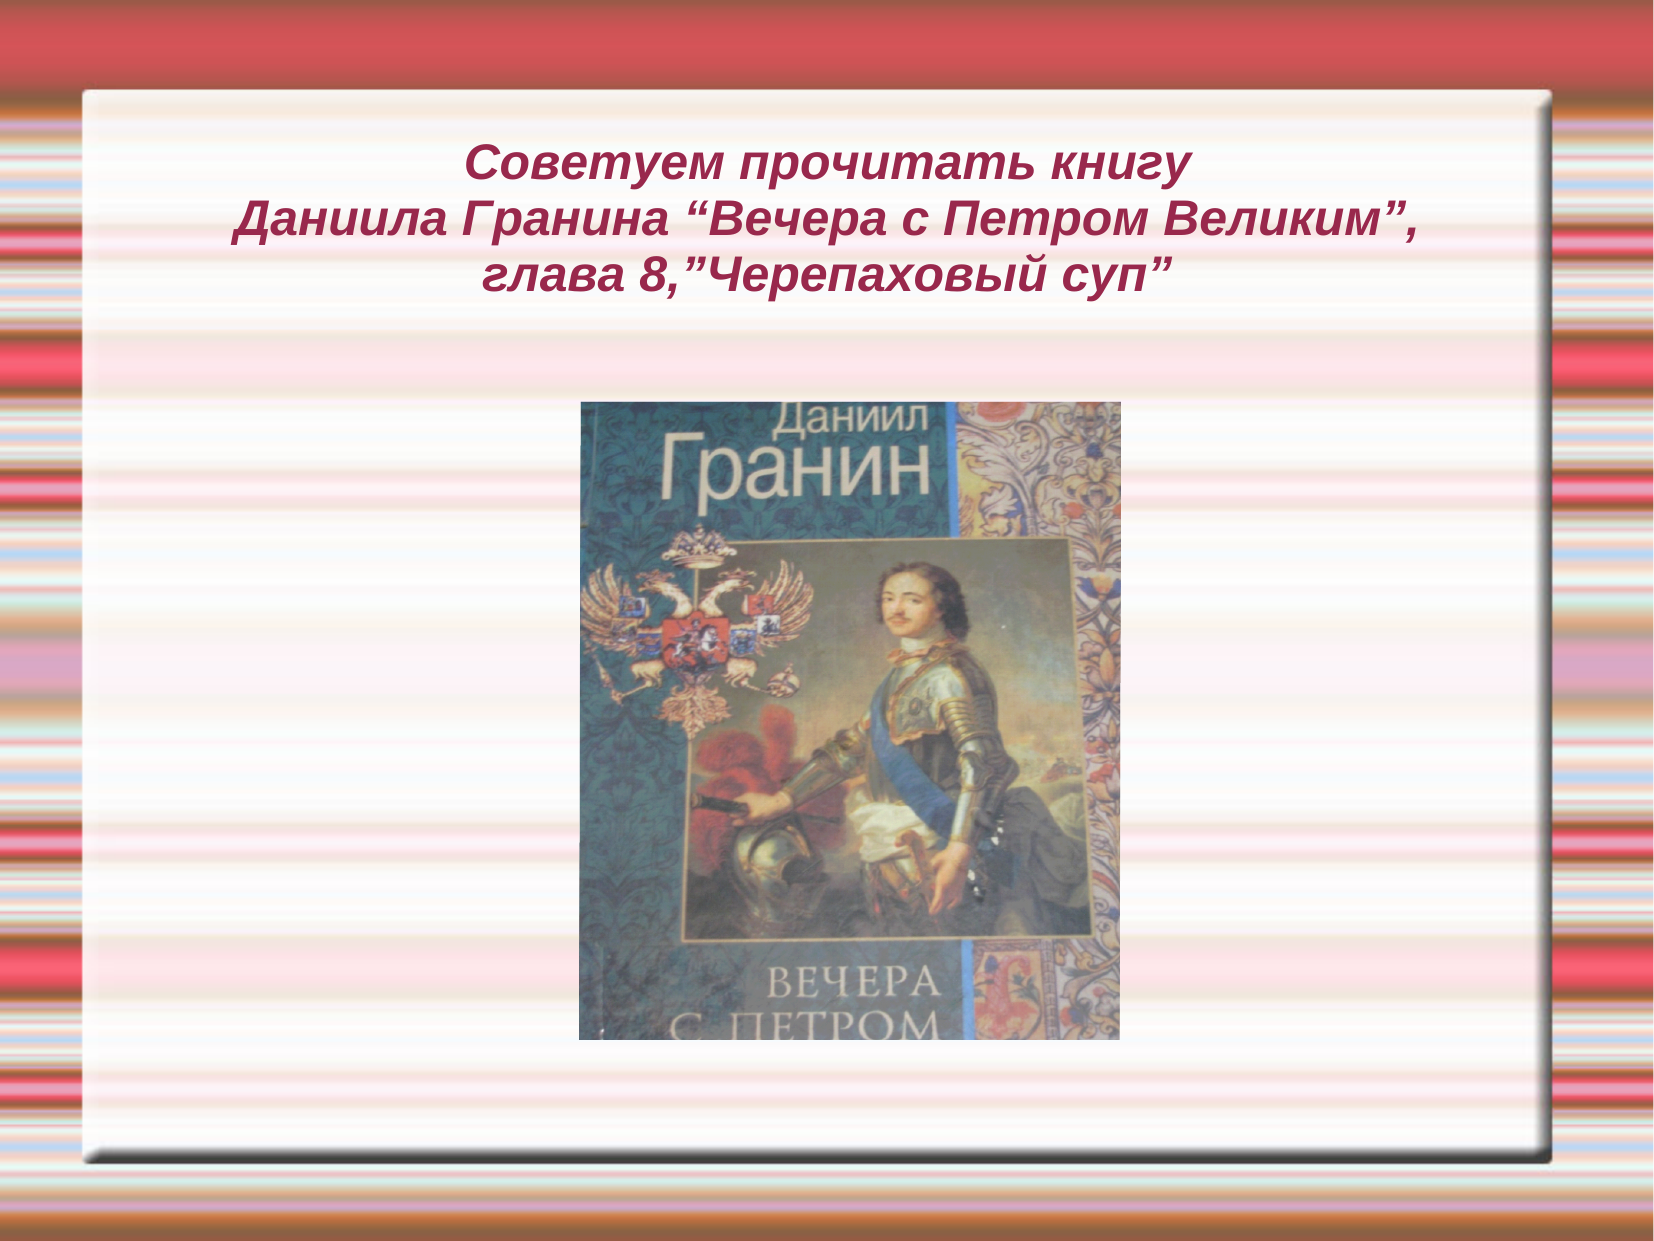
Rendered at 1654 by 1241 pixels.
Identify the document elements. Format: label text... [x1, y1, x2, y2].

title Советуем прочитать книгу Даниила Гранина “Вечера с Петром Великим”, глава 8,”Черепаховый суп” [121, 114, 1534, 322]
picture [0, 0, 1654, 1241]
